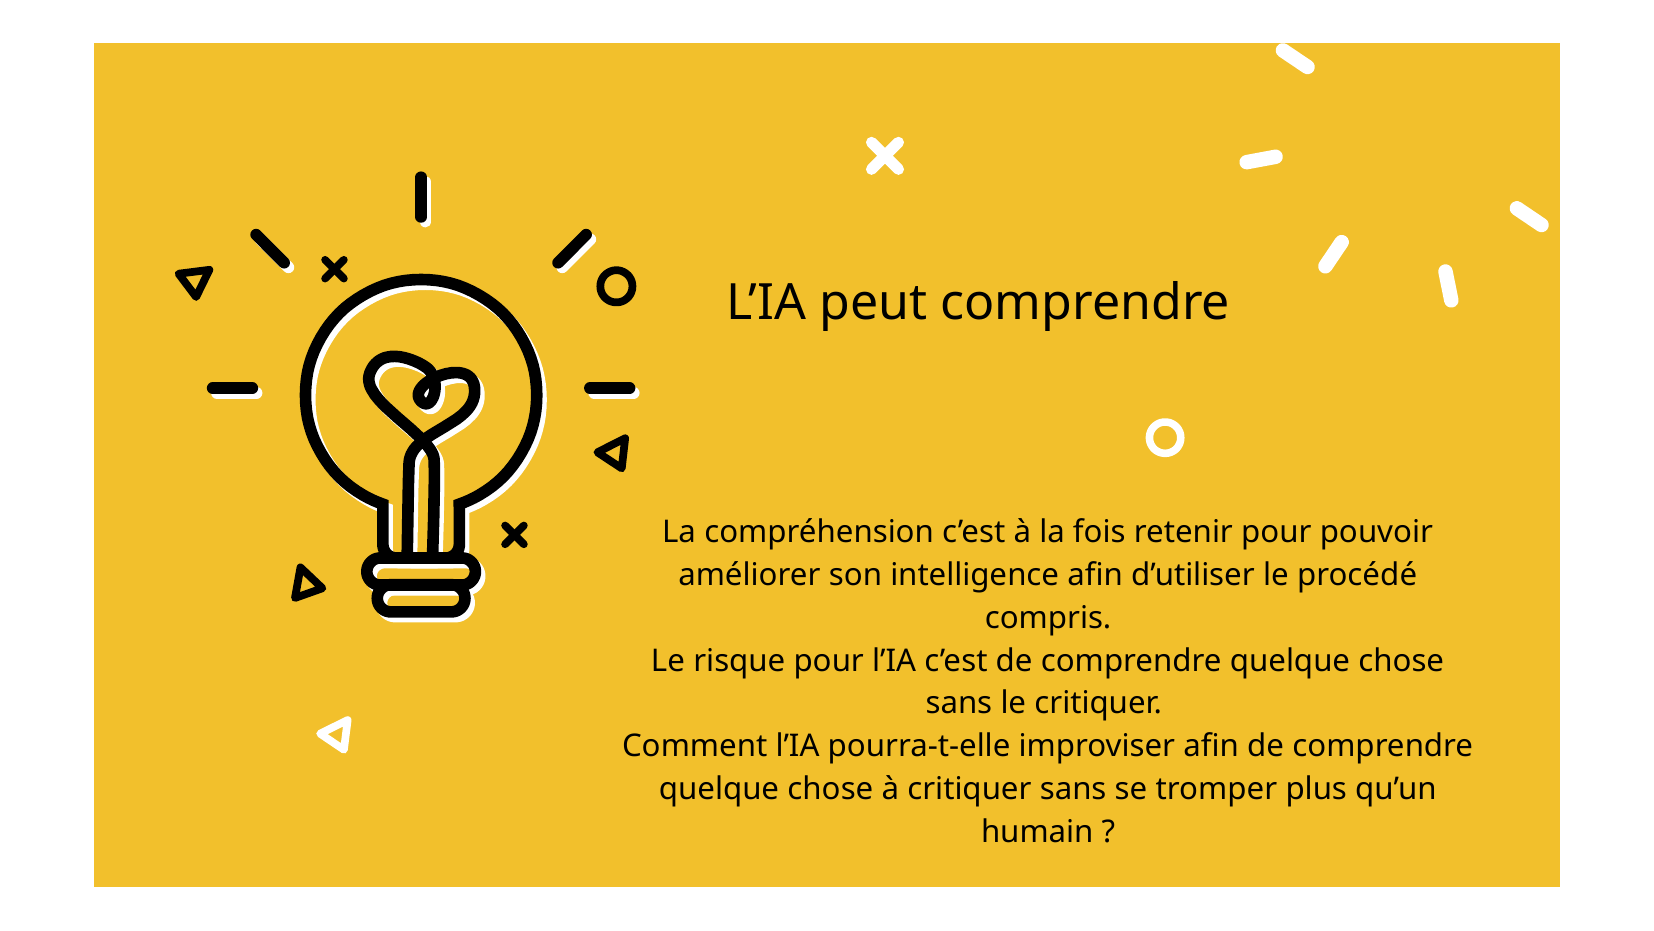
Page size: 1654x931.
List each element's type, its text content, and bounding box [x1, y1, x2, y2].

title La compréhension c’est à la fois retenir pour pouvoir améliorer son intelligence afin d’utiliser le procédé compris. Le risque pour l’IA c’est de comprendre quelque chose sans le critiquer. Comment l’IA pourra-t-elle improviser afin de comprendre quelque chose à critiquer sans se tromper plus qu’un humain ? [620, 488, 1477, 873]
title L’IA peut comprendre [726, 243, 1447, 357]
